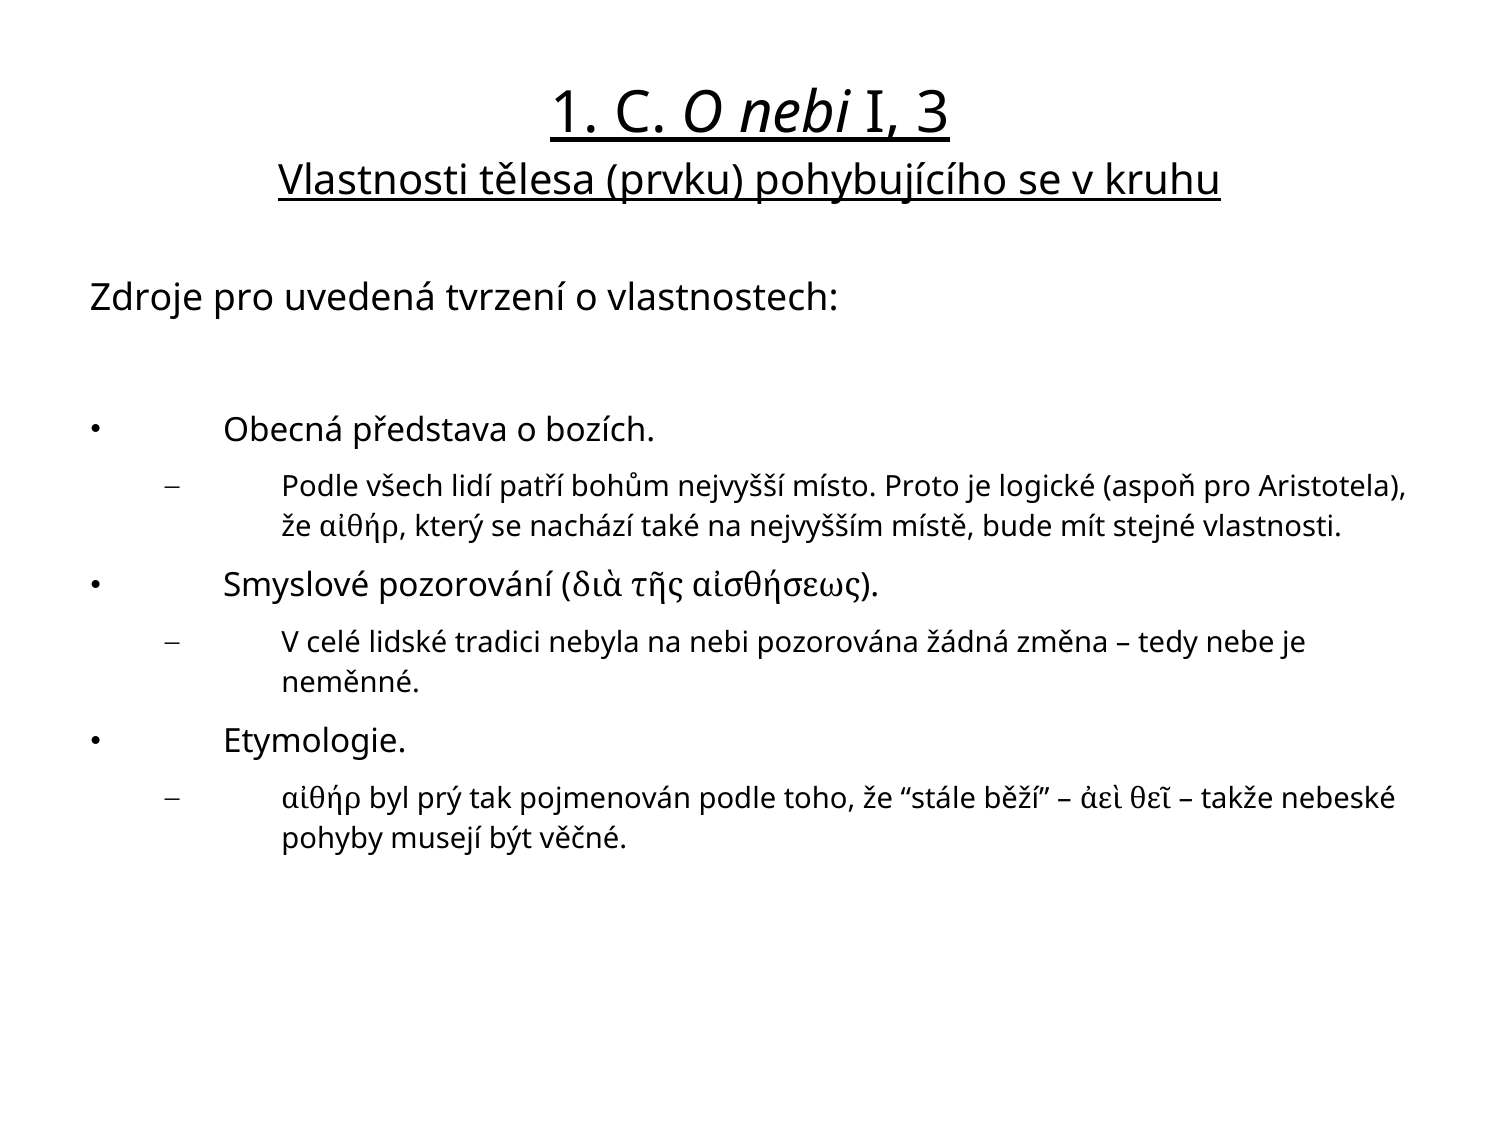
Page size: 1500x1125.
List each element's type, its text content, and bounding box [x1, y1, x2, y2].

title 1. C. O nebi I, 3 Vlastnosti tělesa (prvku) pohybujícího se v kruhu [75, 45, 1426, 233]
list Zdroje pro uvedená tvrzení o vlastnostech: Obecná představa o bozích. Podle všech lidí patří bohům nejvyšší místo. Proto je logické (aspoň pro Aristotela), že αἰθήρ, který se nachází také na nejvyšším místě, bude mít stejné vlastnosti. Smyslové pozorování (διὰ τῆς αἰσθήσεως). V celé lidské tradici nebyla na nebi pozorována žádná změna – tedy nebe je neměnné. Etymologie. αἰθήρ byl prý tak pojmenován podle toho, že “stále běží” – ἀεὶ θεῖ – takže nebeské pohyby musejí být věčné. [75, 262, 1426, 1006]
